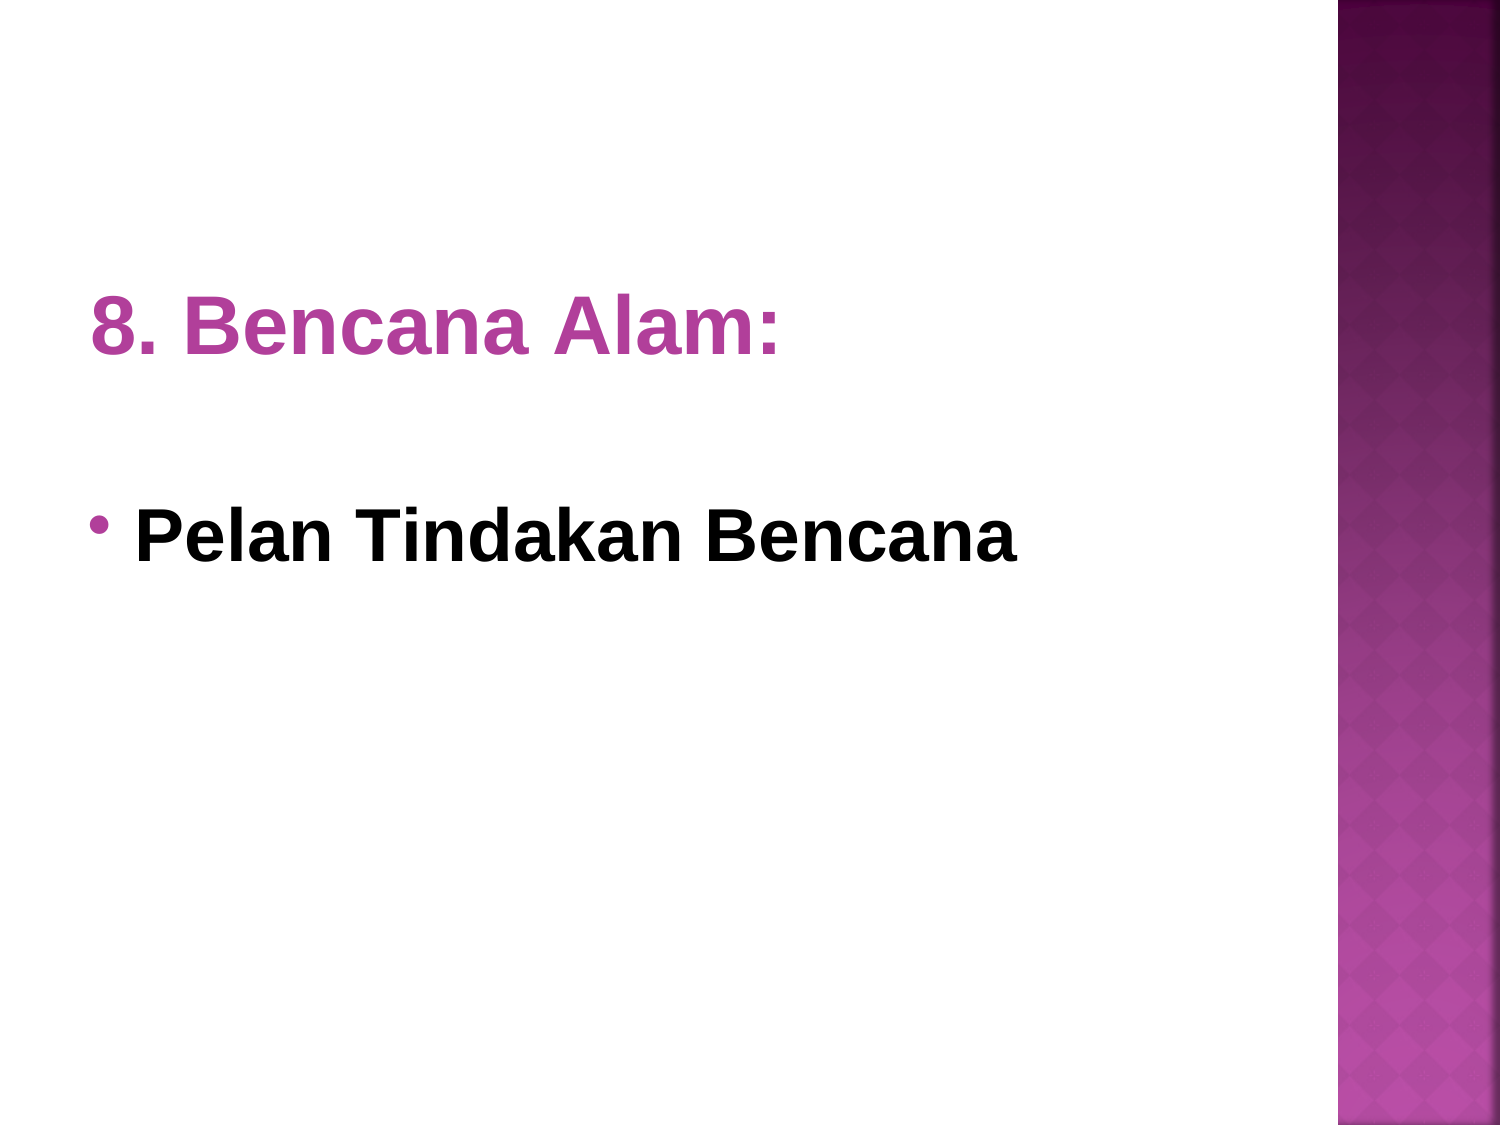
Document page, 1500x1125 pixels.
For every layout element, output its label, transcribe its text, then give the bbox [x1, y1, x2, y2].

picture [1338, 0, 1500, 1125]
list 8. Bencana Alam: Pelan Tindakan Bencana [75, 263, 1263, 1060]
